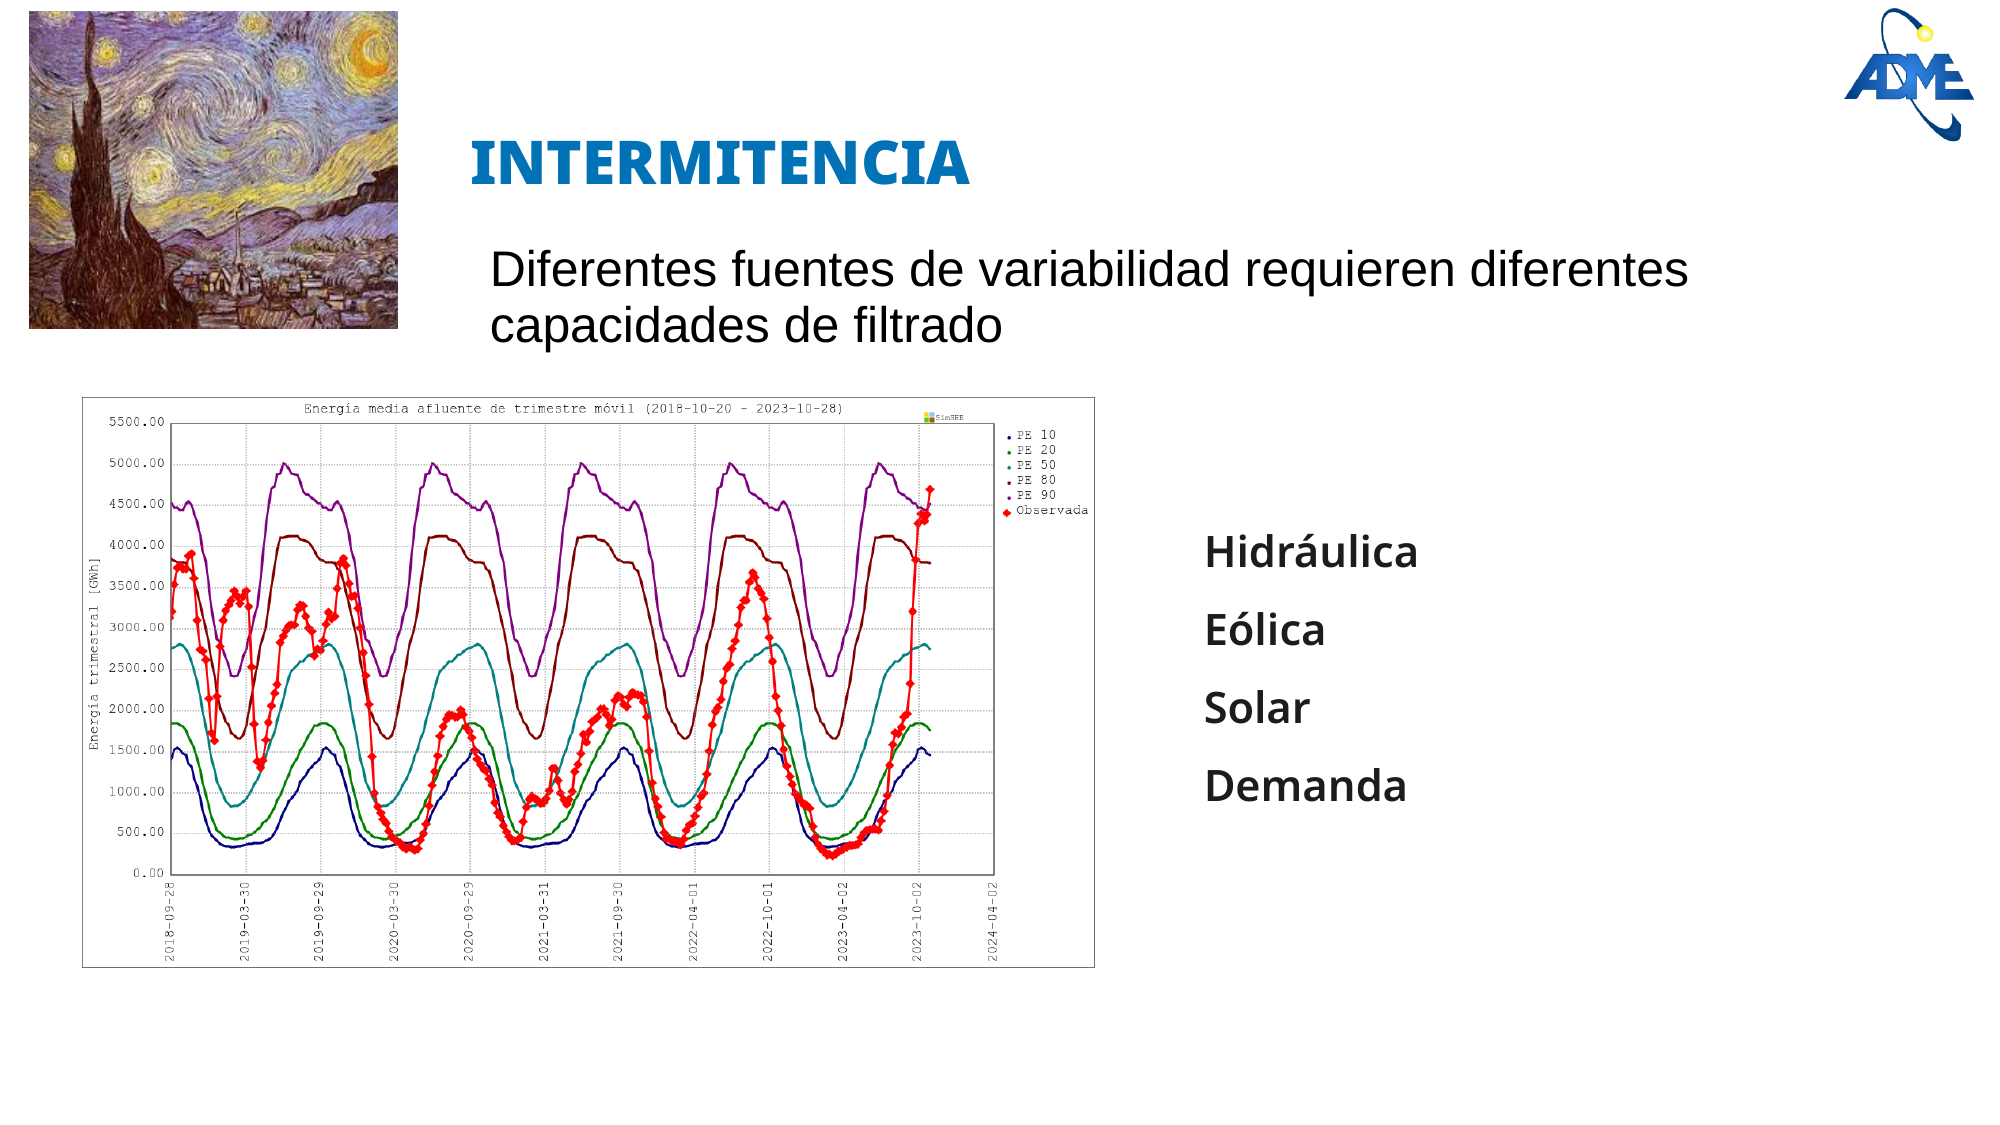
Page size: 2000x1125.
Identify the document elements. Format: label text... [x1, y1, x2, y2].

list Hidráulica Eólica Solar Demanda [1203, 521, 1512, 817]
text_box Diferentes fuentes de variabilidad requieren diferentes capacidades de filtrado [475, 233, 1782, 361]
picture [82, 397, 1095, 968]
picture [29, 11, 398, 329]
title INTERMITENCIA [470, 54, 1577, 203]
picture [1844, 8, 1978, 144]
